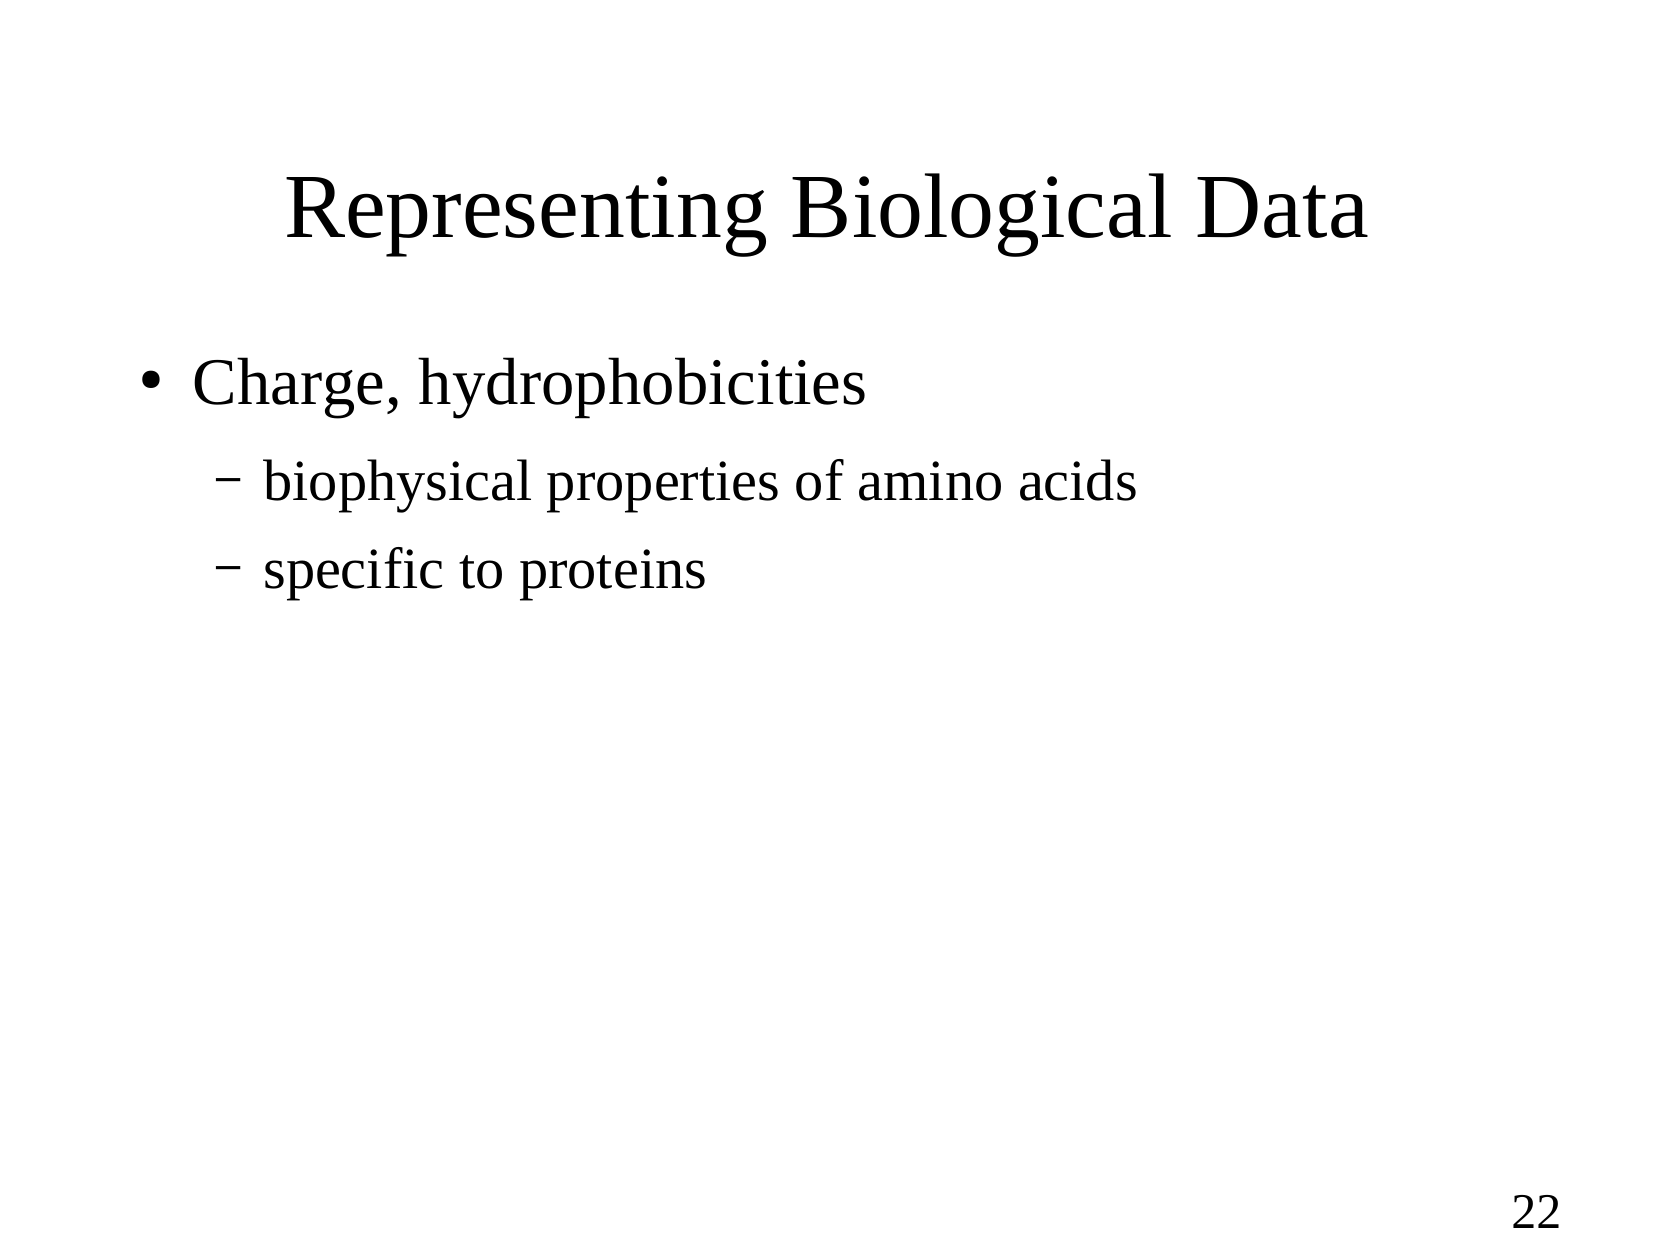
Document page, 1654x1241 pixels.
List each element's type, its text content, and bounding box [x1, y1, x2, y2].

text_box <number> [1511, 1183, 1654, 1241]
list Charge, hydrophobicities biophysical properties of amino acids specific to proteins [121, 344, 1534, 1127]
title Representing Biological Data [121, 102, 1534, 311]
